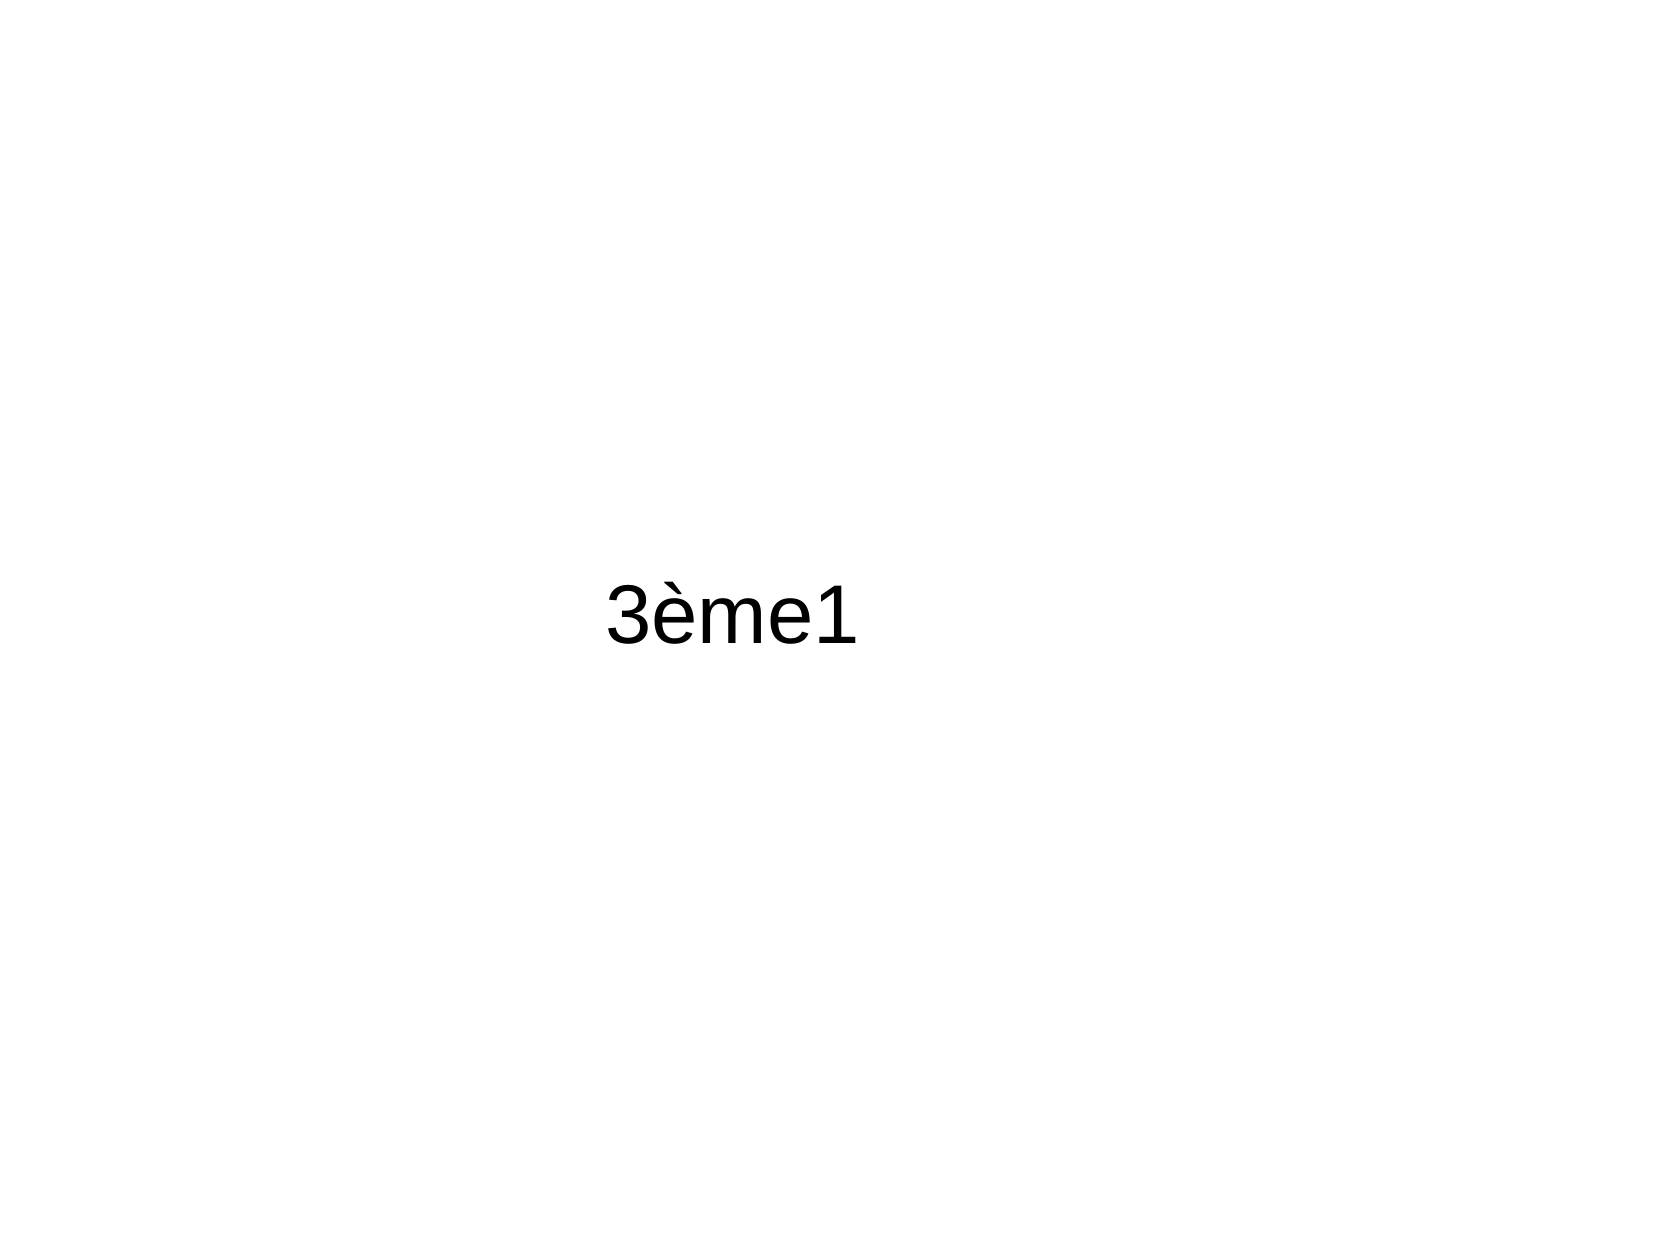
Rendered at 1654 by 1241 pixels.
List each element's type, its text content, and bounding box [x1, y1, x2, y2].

text_box 3ème1 [590, 561, 875, 669]
